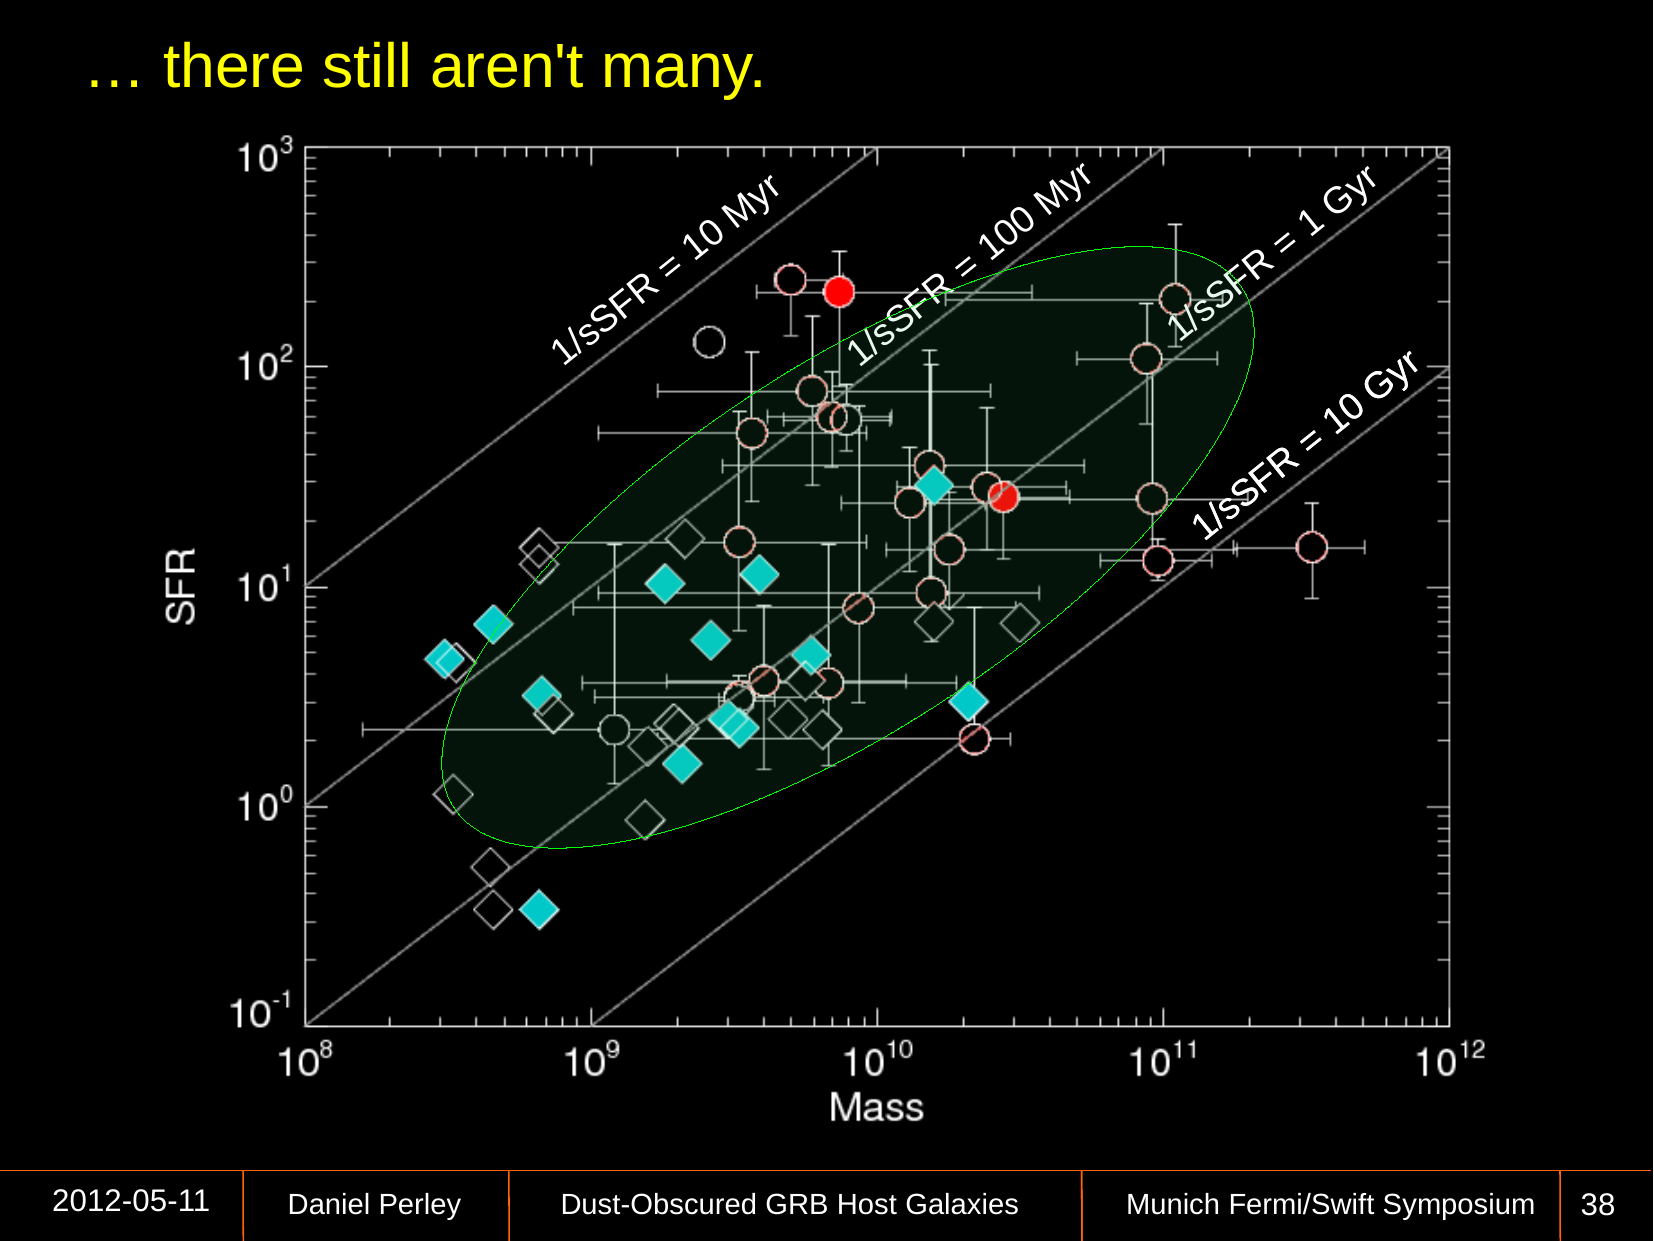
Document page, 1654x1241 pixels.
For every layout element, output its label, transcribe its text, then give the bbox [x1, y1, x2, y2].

picture [150, 116, 1501, 1123]
text_box [441, 246, 1255, 849]
text_box 1/sSFR = 10 Gyr [1167, 319, 1481, 601]
title … there still aren't many. [83, 25, 1573, 107]
text_box 1/sSFR = 10 Myr [526, 126, 870, 435]
text_box 1/sSFR = 100 Myr [822, 127, 1165, 349]
text_box 1/sSFR = 1 Gyr [1215, 132, 1412, 306]
